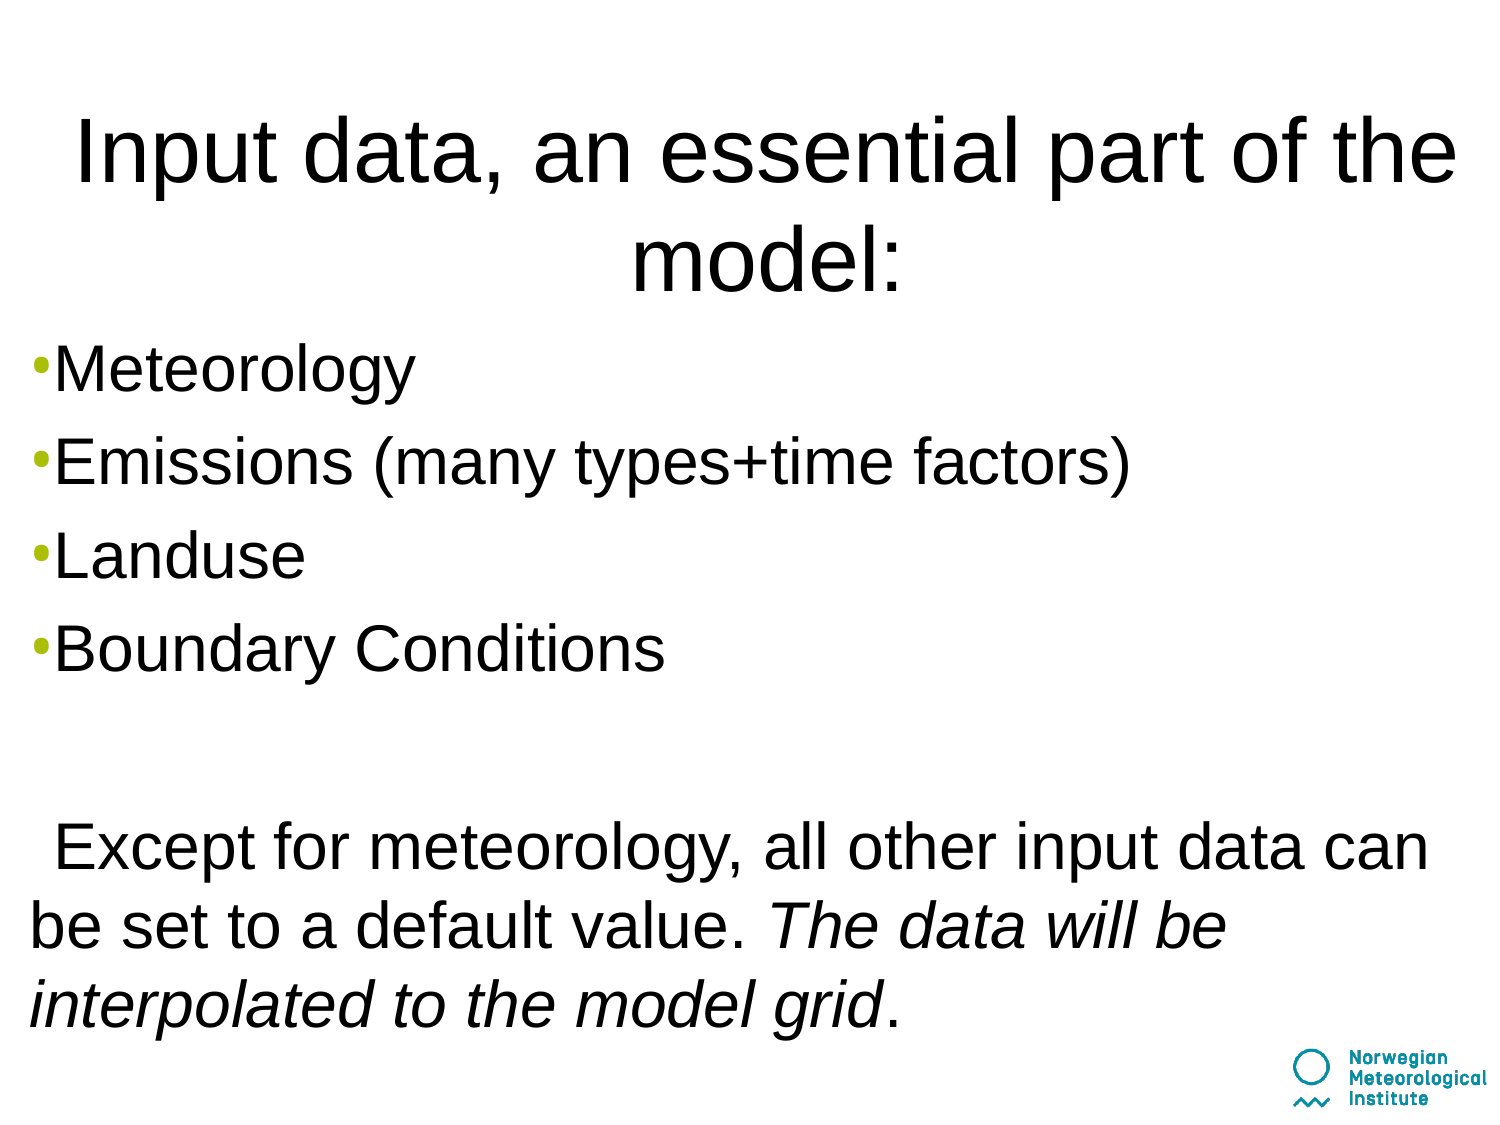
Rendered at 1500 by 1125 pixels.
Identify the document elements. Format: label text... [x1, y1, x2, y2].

title Input data, an essential part of the model: [59, 90, 1477, 311]
list Meteorology Emissions (many types+time factors) Landuse Boundary Conditions Except for meteorology, all other input data can be set to a default value. The data will be interpolated to the model grid. [29, 324, 1500, 1042]
picture [1281, 1035, 1495, 1118]
